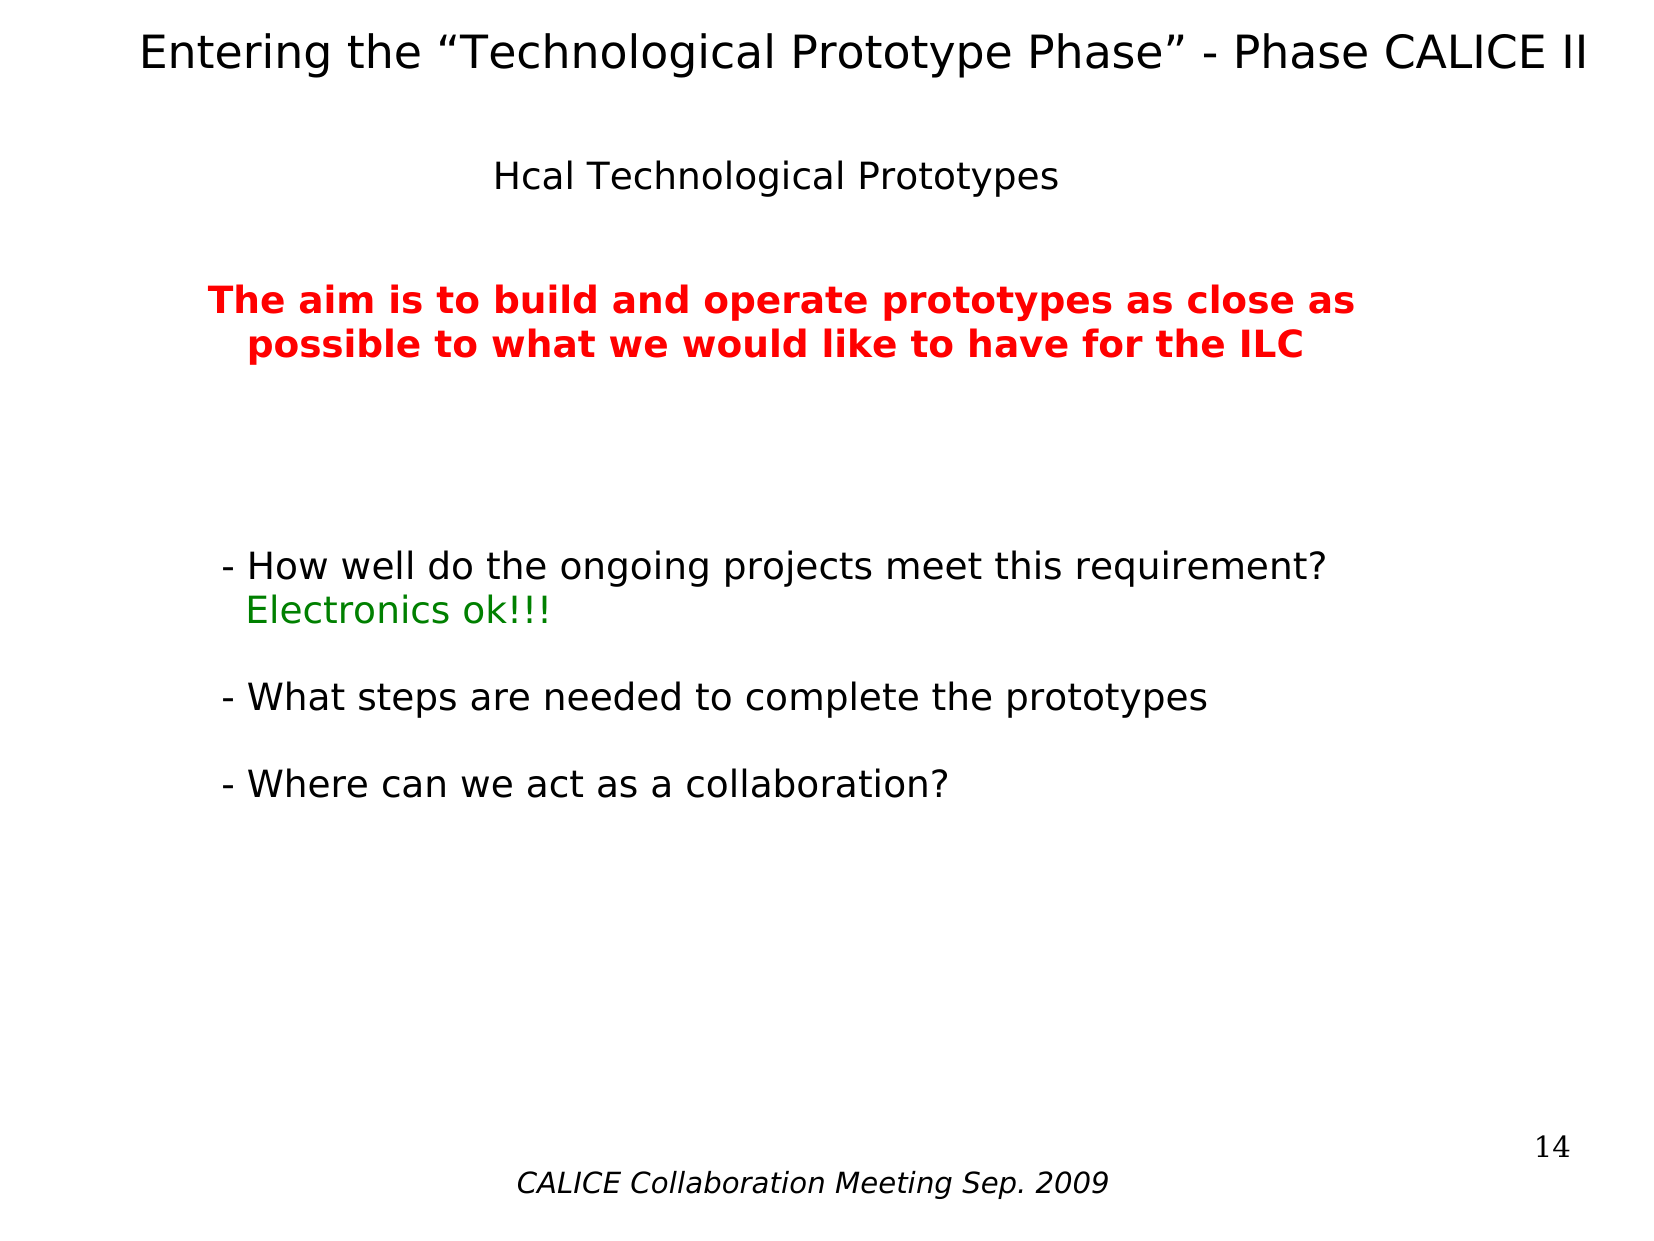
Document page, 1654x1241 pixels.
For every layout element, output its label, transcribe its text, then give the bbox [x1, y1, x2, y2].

text_box - How well do the ongoing projects meet this requirement? Electronics ok!!! - What steps are needed to complete the prototypes - Where can we act as a collaboration? [206, 537, 1320, 814]
text_box Entering the “Technological Prototype Phase” - Phase CALICE II [124, 18, 1578, 87]
text_box The aim is to build and operate prototypes as close as possible to what we would like to have for the ILC [193, 271, 1360, 374]
text_box Hcal Technological Prototypes [478, 147, 1063, 206]
